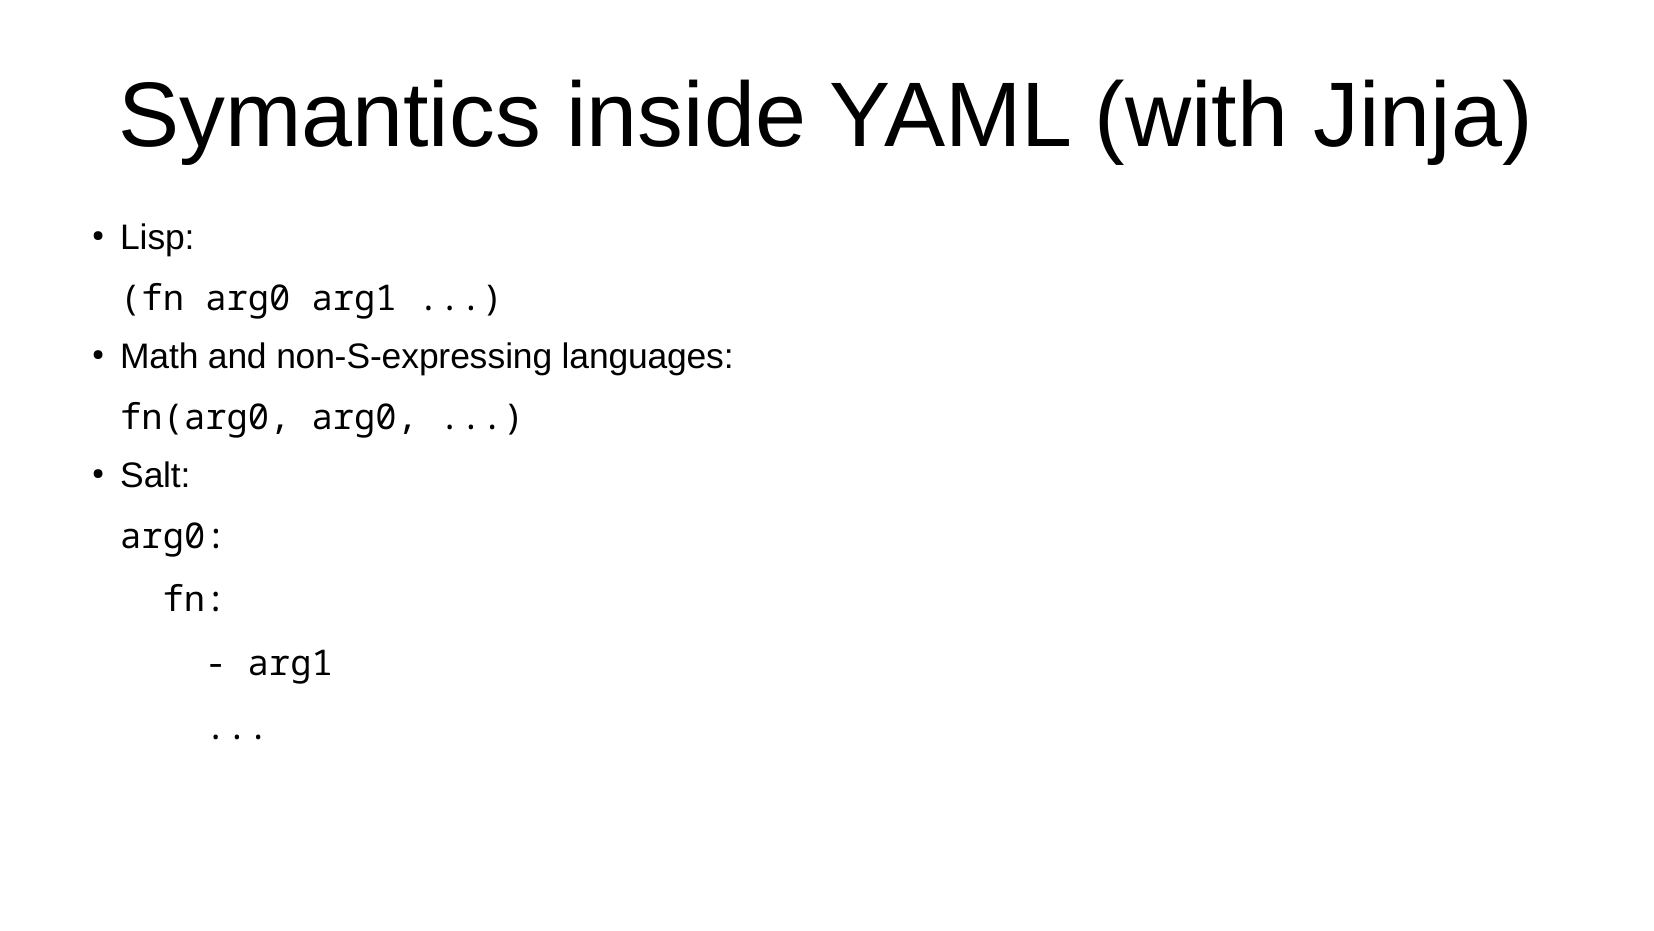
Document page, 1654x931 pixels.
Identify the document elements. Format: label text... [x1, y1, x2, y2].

list Lisp: (fn arg0 arg1 ...) Math and non-S-expressing languages: fn(arg0, arg0, ...) Salt: arg0: fn: - arg1 ... [82, 217, 1571, 758]
title Symantics inside YAML (with Jinja) [82, 37, 1571, 193]
